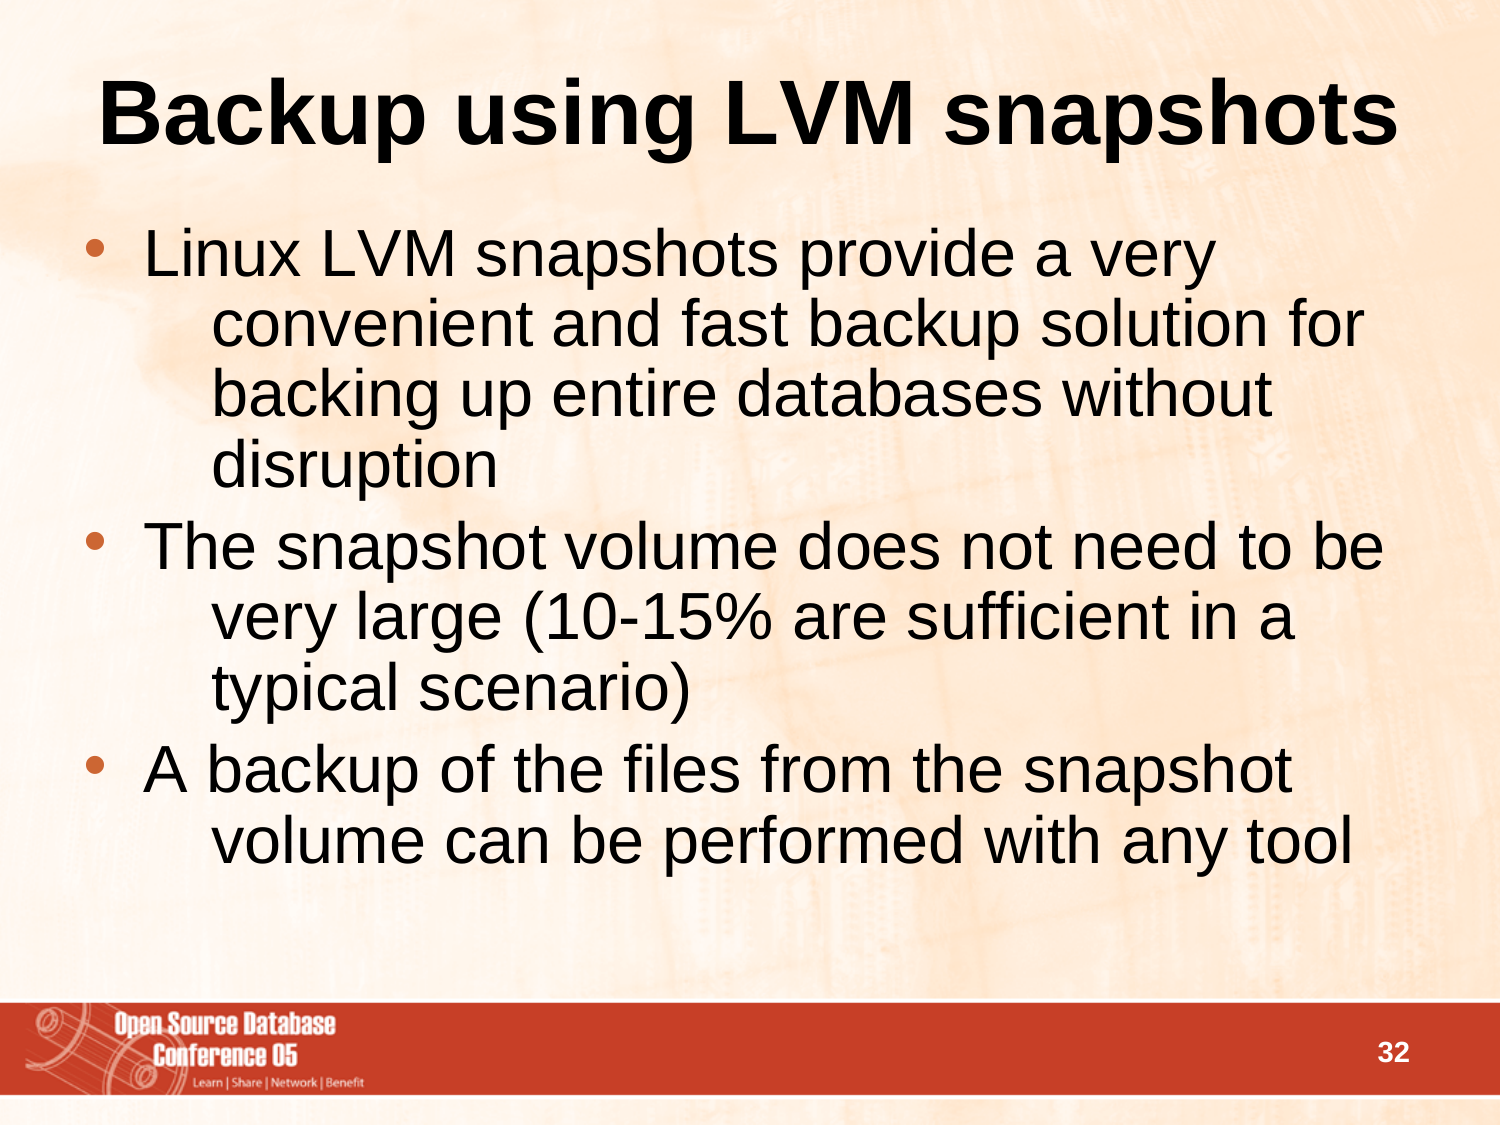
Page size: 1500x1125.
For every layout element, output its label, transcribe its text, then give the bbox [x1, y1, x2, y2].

list Linux LVM snapshots provide a very convenient and fast backup solution for backing up entire databases without disruption The snapshot volume does not need to be very large (10-15% are sufficient in a typical scenario) A backup of the files from the snapshot volume can be performed with any tool [75, 220, 1426, 977]
title Backup using LVM snapshots [75, 18, 1426, 207]
picture [0, 0, 1500, 1125]
